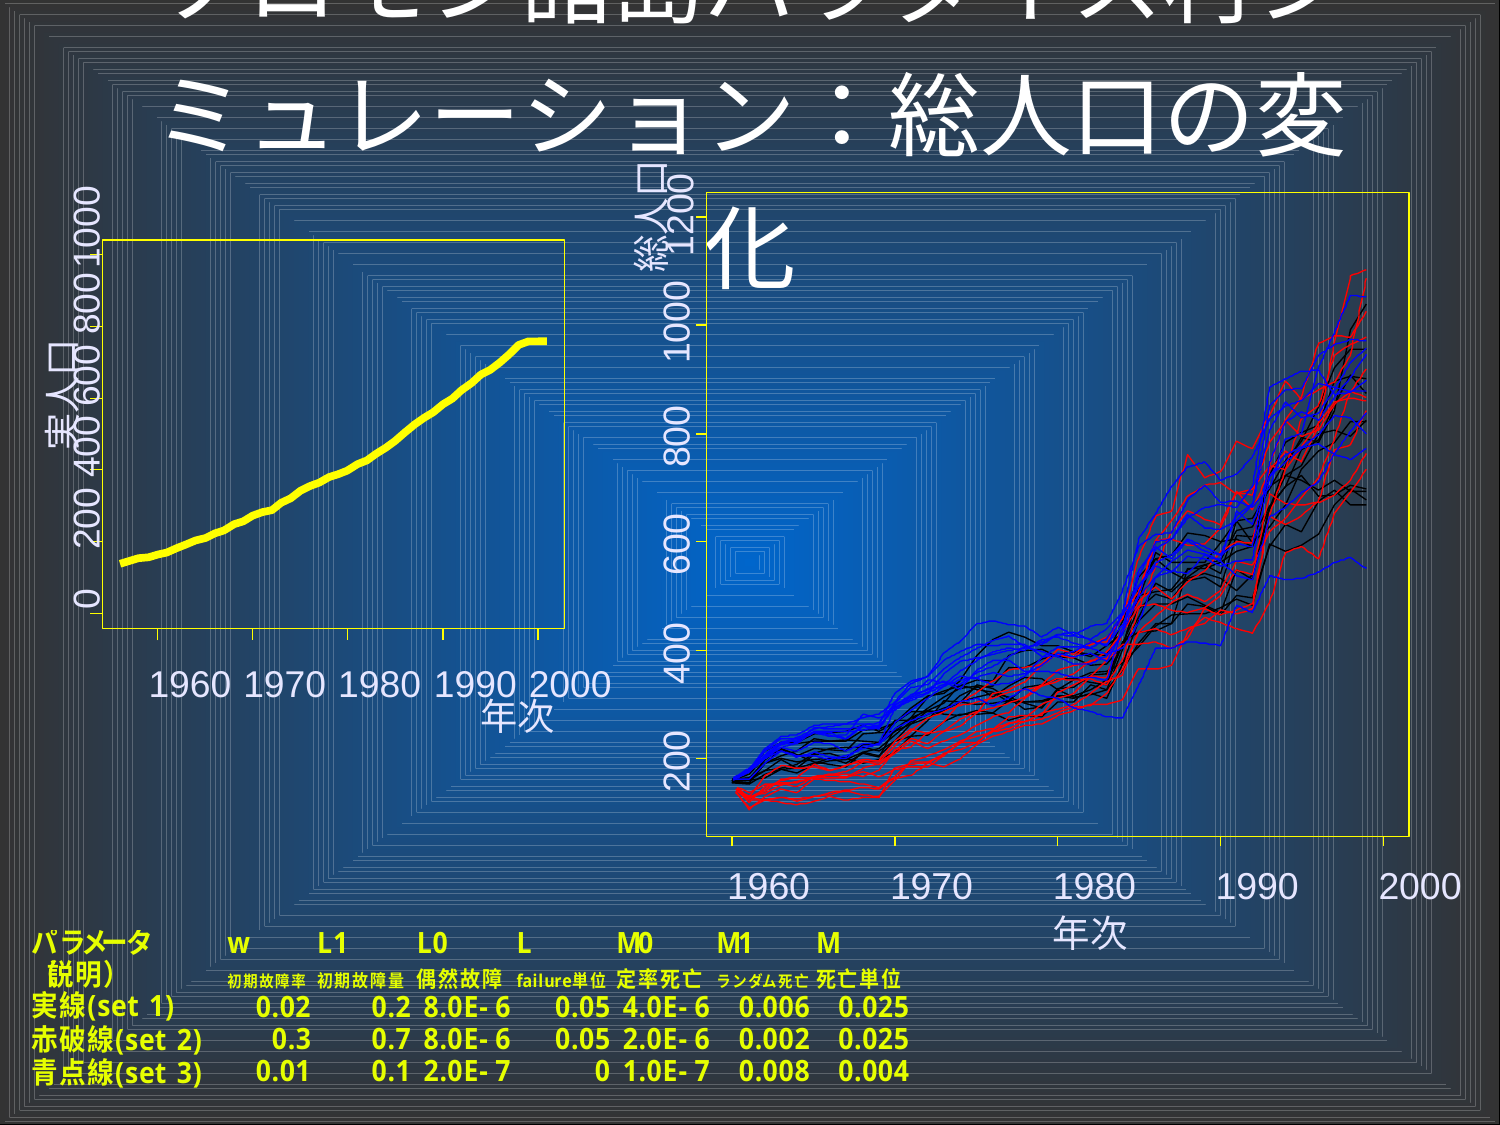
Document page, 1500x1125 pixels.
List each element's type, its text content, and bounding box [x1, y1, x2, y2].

text_box 1980 [1038, 857, 1151, 915]
text_box 600 [648, 498, 706, 591]
text_box 0 [58, 574, 115, 625]
text_box 1970 [228, 656, 323, 713]
text_box 実人口 [26, 323, 79, 466]
text_box 200 [58, 493, 115, 565]
text_box 1970 [875, 857, 988, 915]
text_box 1990 [419, 656, 513, 713]
text_box 2000 [1363, 857, 1477, 915]
text_box 200 [648, 715, 706, 808]
text_box 1000 [648, 271, 706, 379]
text_box 年次 [465, 679, 570, 732]
text_box 800 [648, 390, 706, 483]
text_box 2000 [513, 656, 627, 713]
picture [28, 930, 917, 1092]
text_box 1980 [323, 656, 419, 713]
text_box 1200 [667, 158, 709, 271]
text_box 年次 [1038, 896, 1143, 950]
text_box 1000 [58, 170, 115, 284]
text_box 600 [79, 350, 115, 422]
text_box 1960 [712, 857, 826, 915]
text_box 1990 [1200, 857, 1314, 915]
text_box 800 [58, 284, 115, 350]
title ソロモン諸島パラダイス村シミュレーション：総人口の変化 [110, 17, 1392, 202]
text_box 400 [648, 607, 706, 700]
text_box 400 [58, 422, 115, 493]
text_box 総人口 [614, 145, 667, 288]
text_box 1960 [133, 656, 228, 713]
